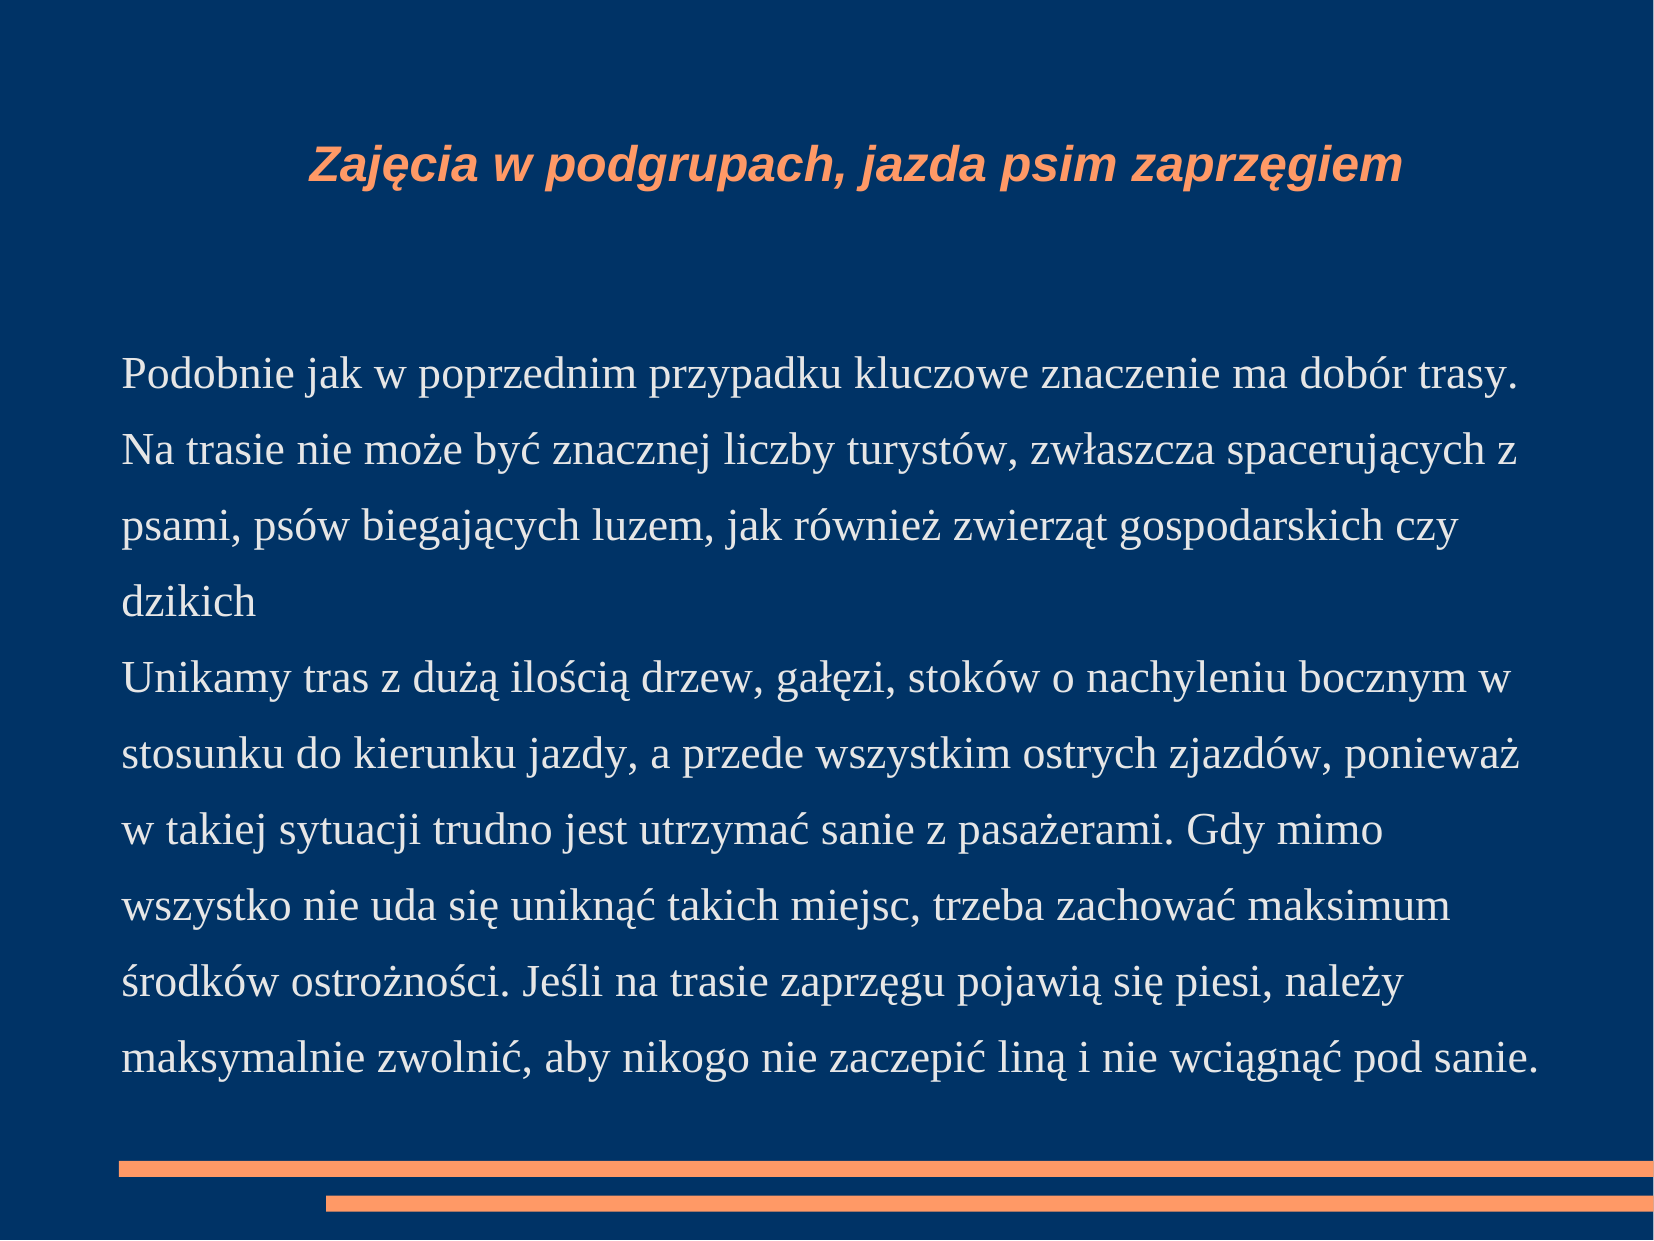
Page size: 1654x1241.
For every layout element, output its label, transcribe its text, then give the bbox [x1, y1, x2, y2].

list Podobnie jak w poprzednim przypadku kluczowe znaczenie ma dobór trasy. Na trasie nie może być znacznej liczby turystów, zwłaszcza spacerujących z psami, psów biegających luzem, jak również zwierząt gospodarskich czy dzikich Unikamy tras z dużą ilością drzew, gałęzi, stoków o nachyleniu bocznym w stosunku do kierunku jazdy, a przede wszystkim ostrych zjazdów, ponieważ w takiej sytuacji trudno jest utrzymać sanie z pasażerami. Gdy mimo wszystko nie uda się uniknąć takich miejsc, trzeba zachować maksimum środków ostrożności. Jeśli na trasie zaprzęgu pojawią się piesi, należy maksymalnie zwolnić, aby nikogo nie zaczepić liną i nie wciągnąć pod sanie. [121, 322, 1561, 1139]
title Zajęcia w podgrupach, jazda psim zaprzęgiem [121, 46, 1534, 254]
